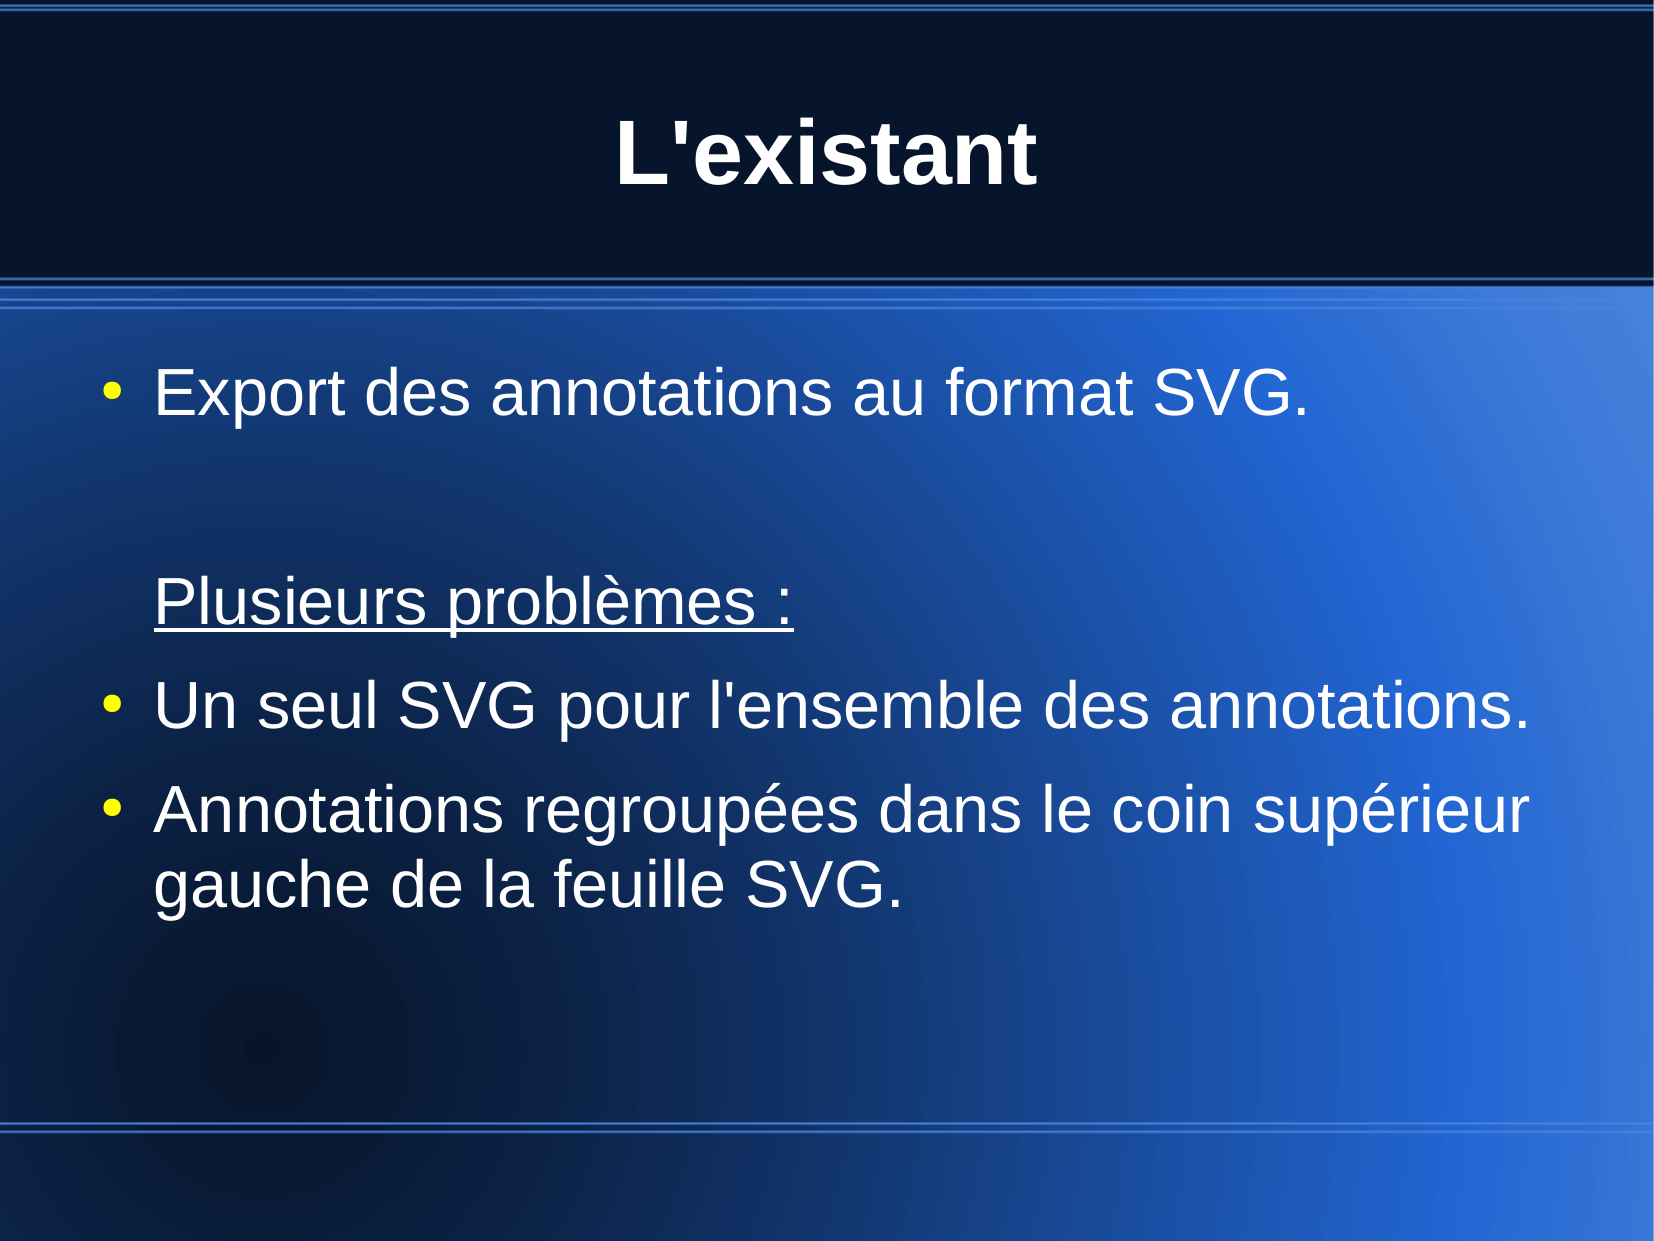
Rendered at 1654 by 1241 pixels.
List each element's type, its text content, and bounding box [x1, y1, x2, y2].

title L'existant [82, 49, 1571, 257]
list Export des annotations au format SVG. Plusieurs problèmes : Un seul SVG pour l'ensemble des annotations. Annotations regroupées dans le coin supérieur gauche de la feuille SVG. [82, 355, 1571, 1075]
picture [0, 0, 1654, 1241]
